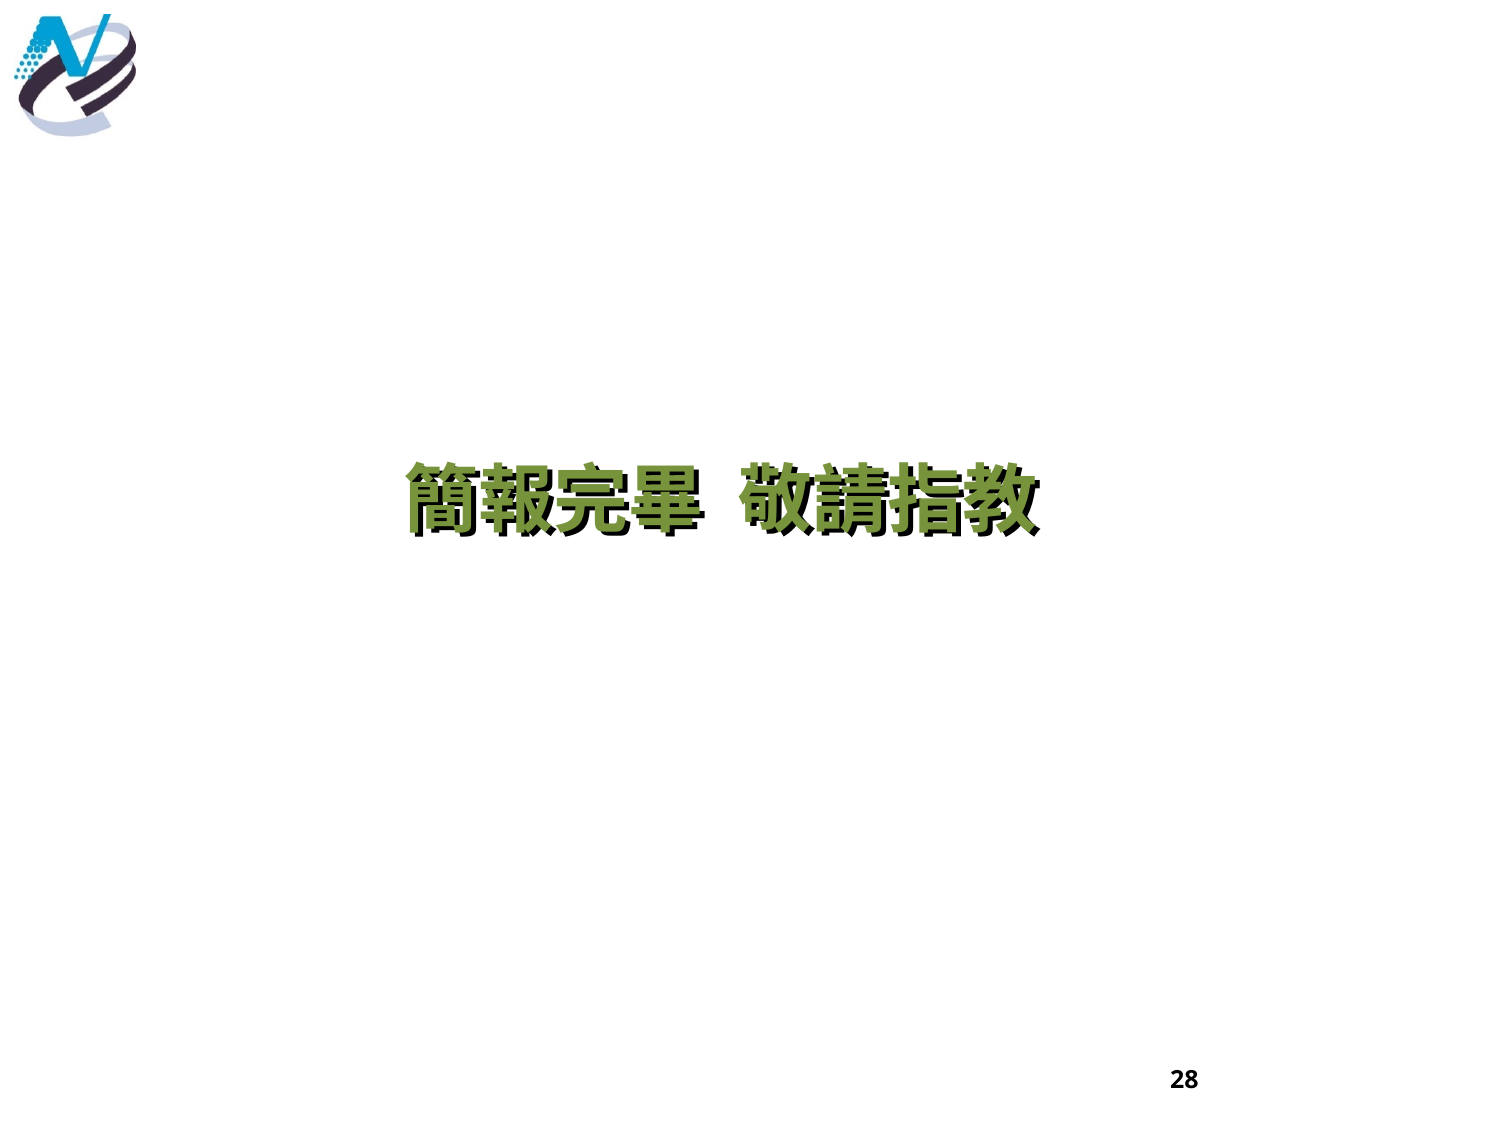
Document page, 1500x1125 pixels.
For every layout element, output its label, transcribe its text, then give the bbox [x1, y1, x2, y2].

text_box 28 [1155, 1051, 1493, 1111]
text_box 簡報完畢 敬請指教 [356, 432, 1086, 561]
